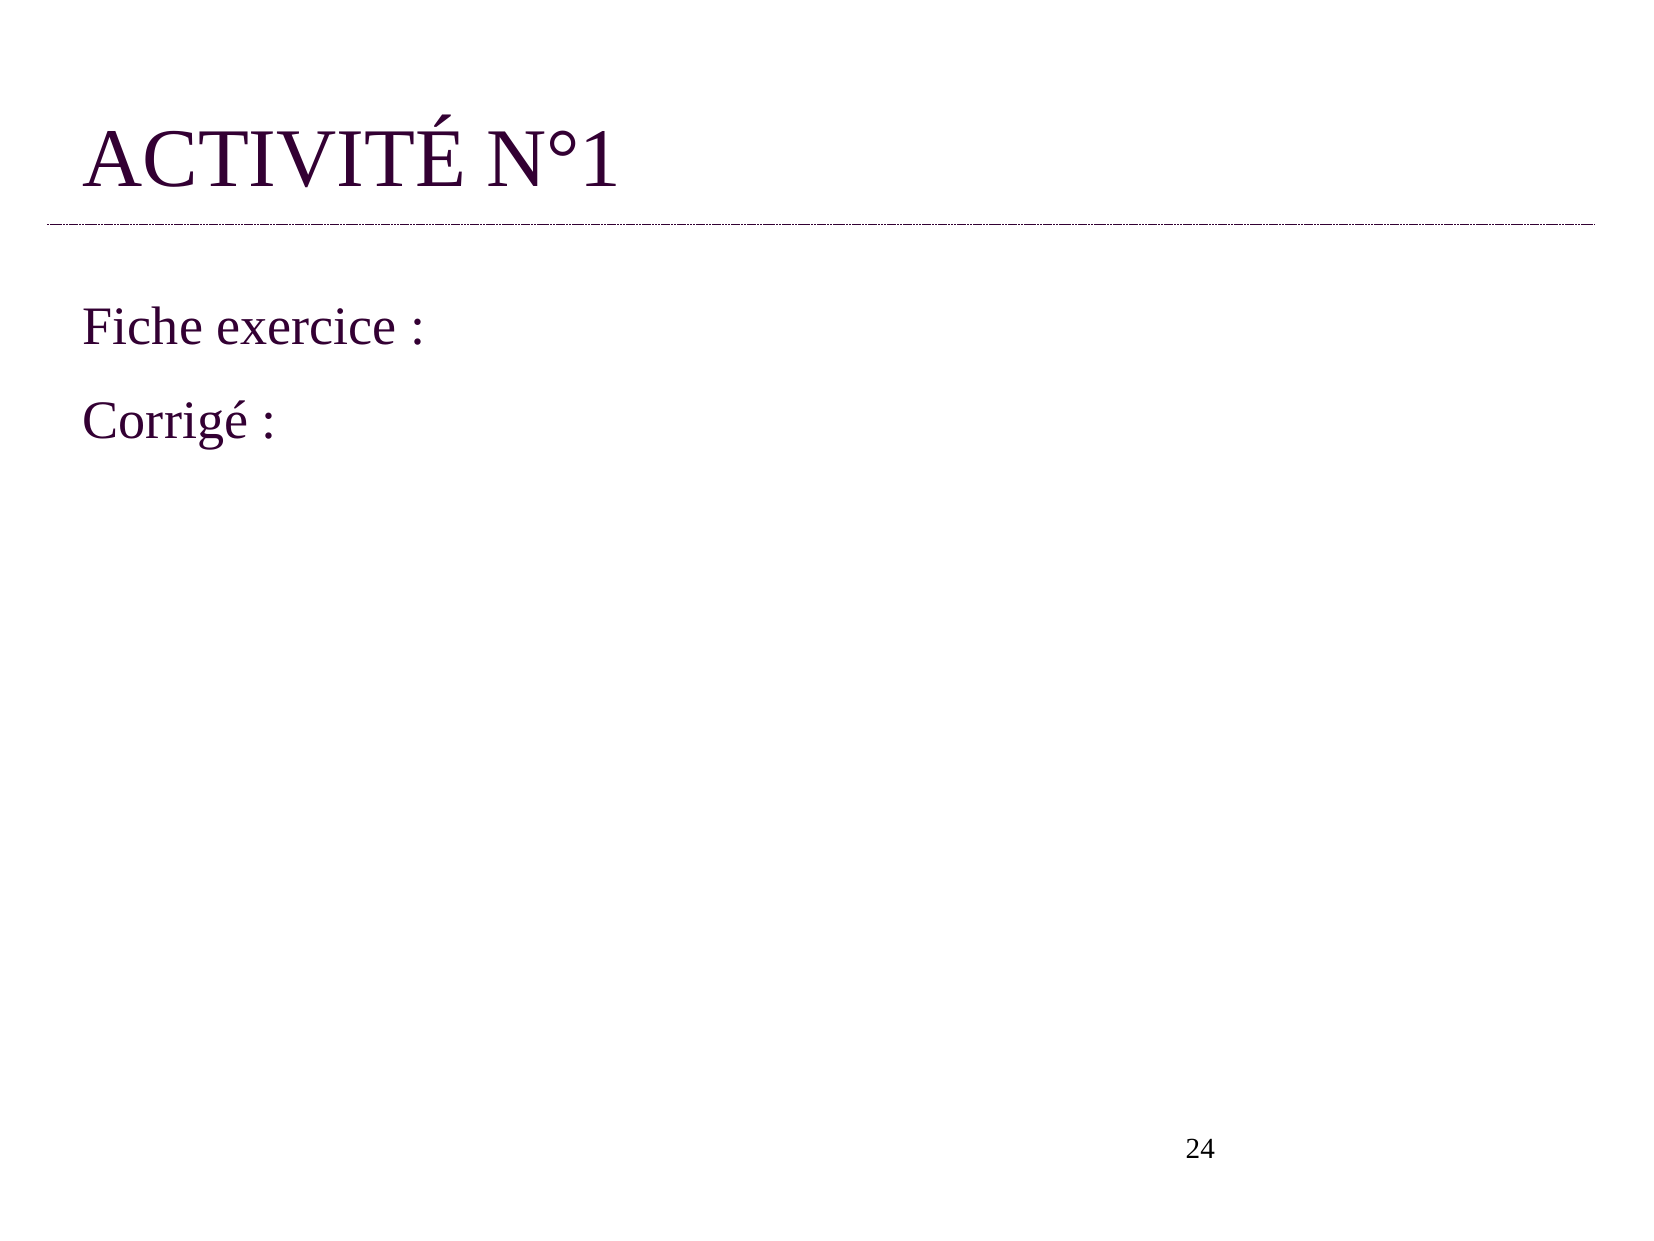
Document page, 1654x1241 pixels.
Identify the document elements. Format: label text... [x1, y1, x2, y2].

text_box [1185, 1129, 1571, 1216]
title ACTIVITÉ N°1 [82, 49, 1571, 257]
list Fiche exercice : Corrigé : [82, 290, 1571, 1109]
